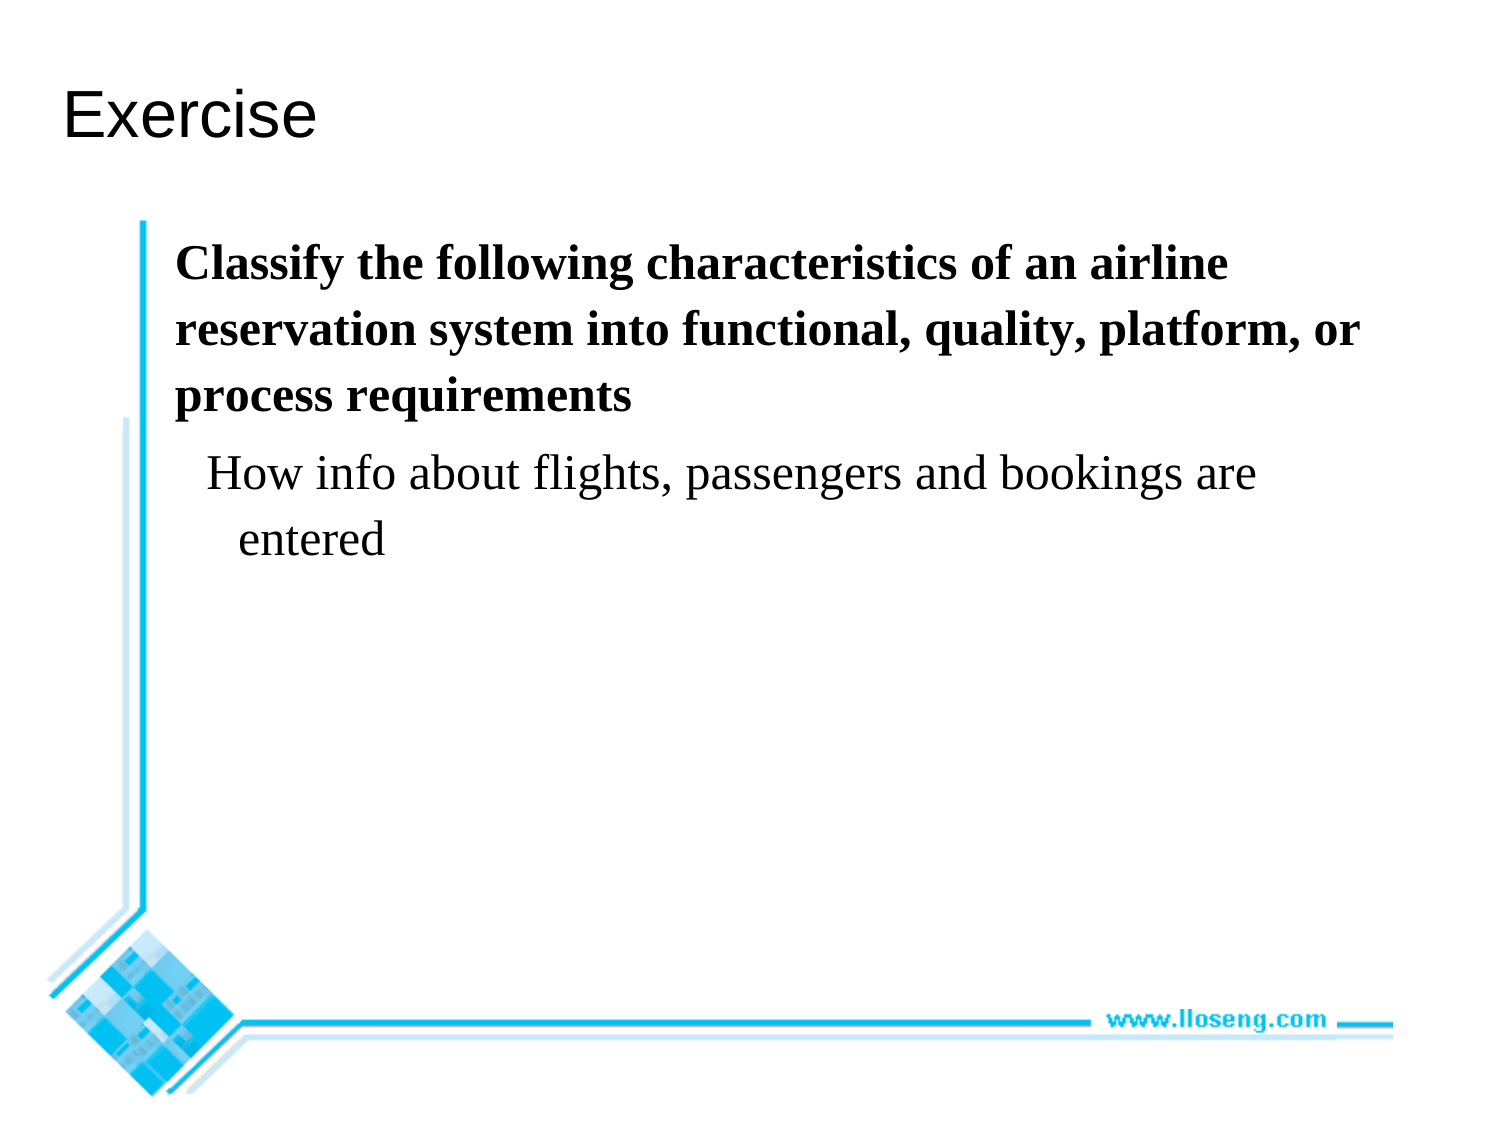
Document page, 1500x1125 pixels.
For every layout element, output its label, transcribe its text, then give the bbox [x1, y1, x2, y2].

picture [35, 209, 1393, 1099]
list Classify the following characteristics of an airline reservation system into functional, quality, platform, or process requirements How info about flights, passengers and bookings are entered [174, 224, 1413, 1013]
title Exercise [62, 37, 1413, 188]
